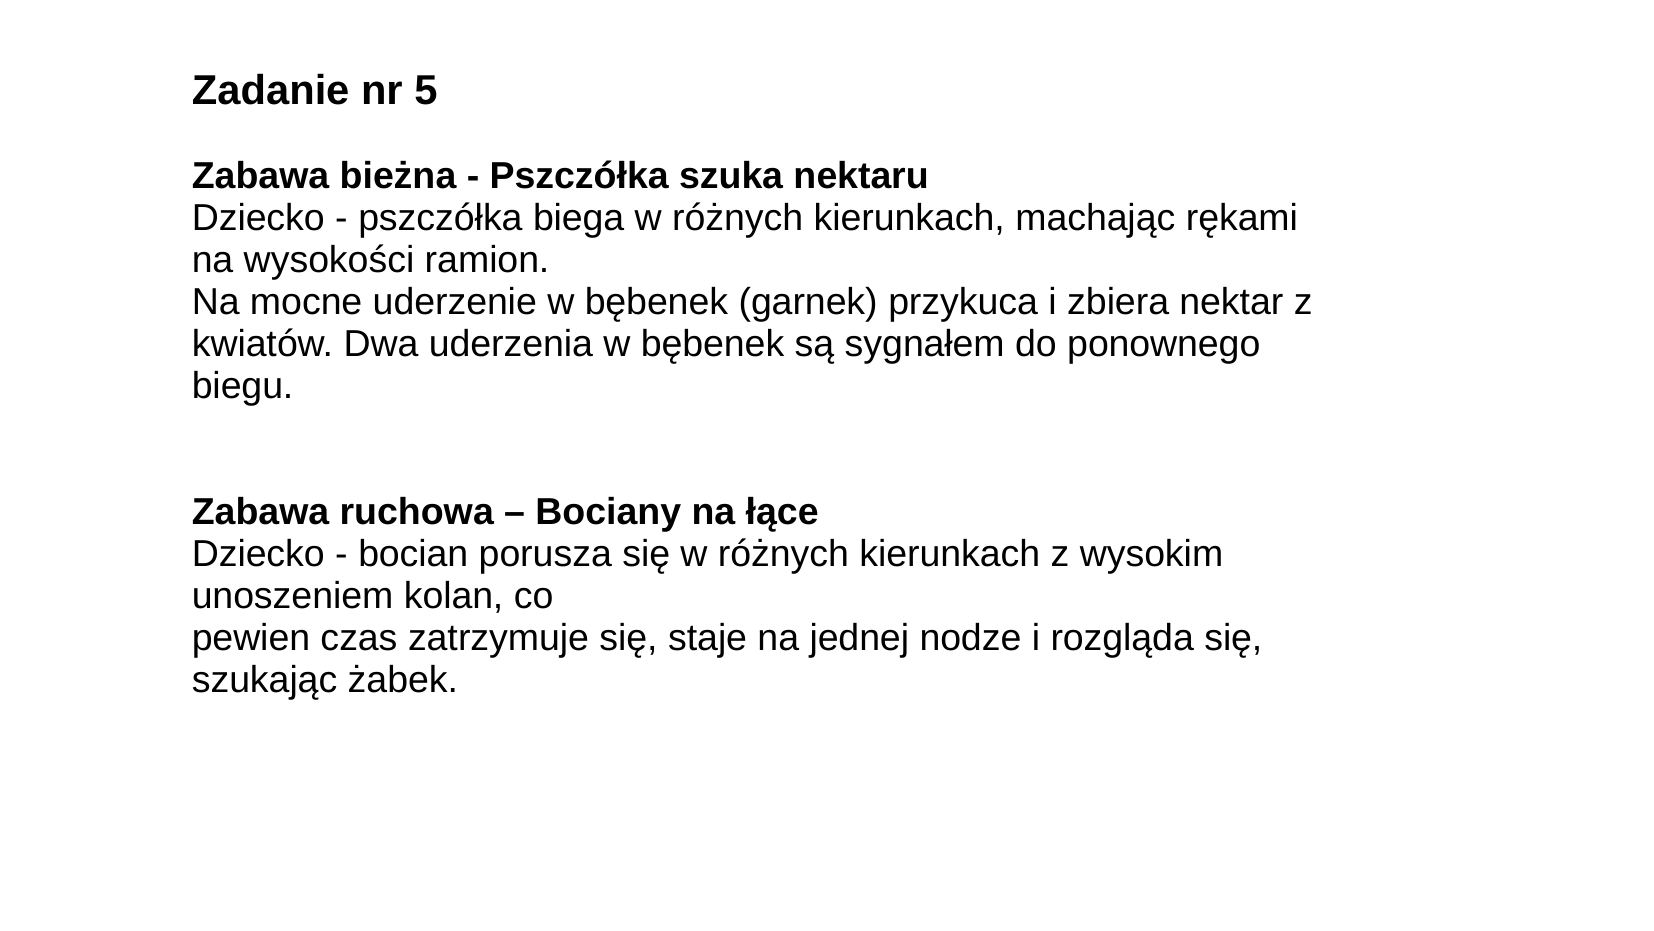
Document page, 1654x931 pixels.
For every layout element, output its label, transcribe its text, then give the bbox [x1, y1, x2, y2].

text_box Zadanie nr 5 Zabawa bieżna - Pszczółka szuka nektaru Dziecko - pszczółka biega w różnych kierunkach, machając rękami na wysokości ramion. Na mocne uderzenie w bębenek (garnek) przykuca i zbiera nektar z kwiatów. Dwa uderzenia w bębenek są sygnałem do ponownego biegu. Zabawa ruchowa – Bociany na łące Dziecko - bocian porusza się w różnych kierunkach z wysokim unoszeniem kolan, co pewien czas zatrzymuje się, staje na jednej nodze i rozgląda się, szukając żabek. [177, 59, 1359, 751]
